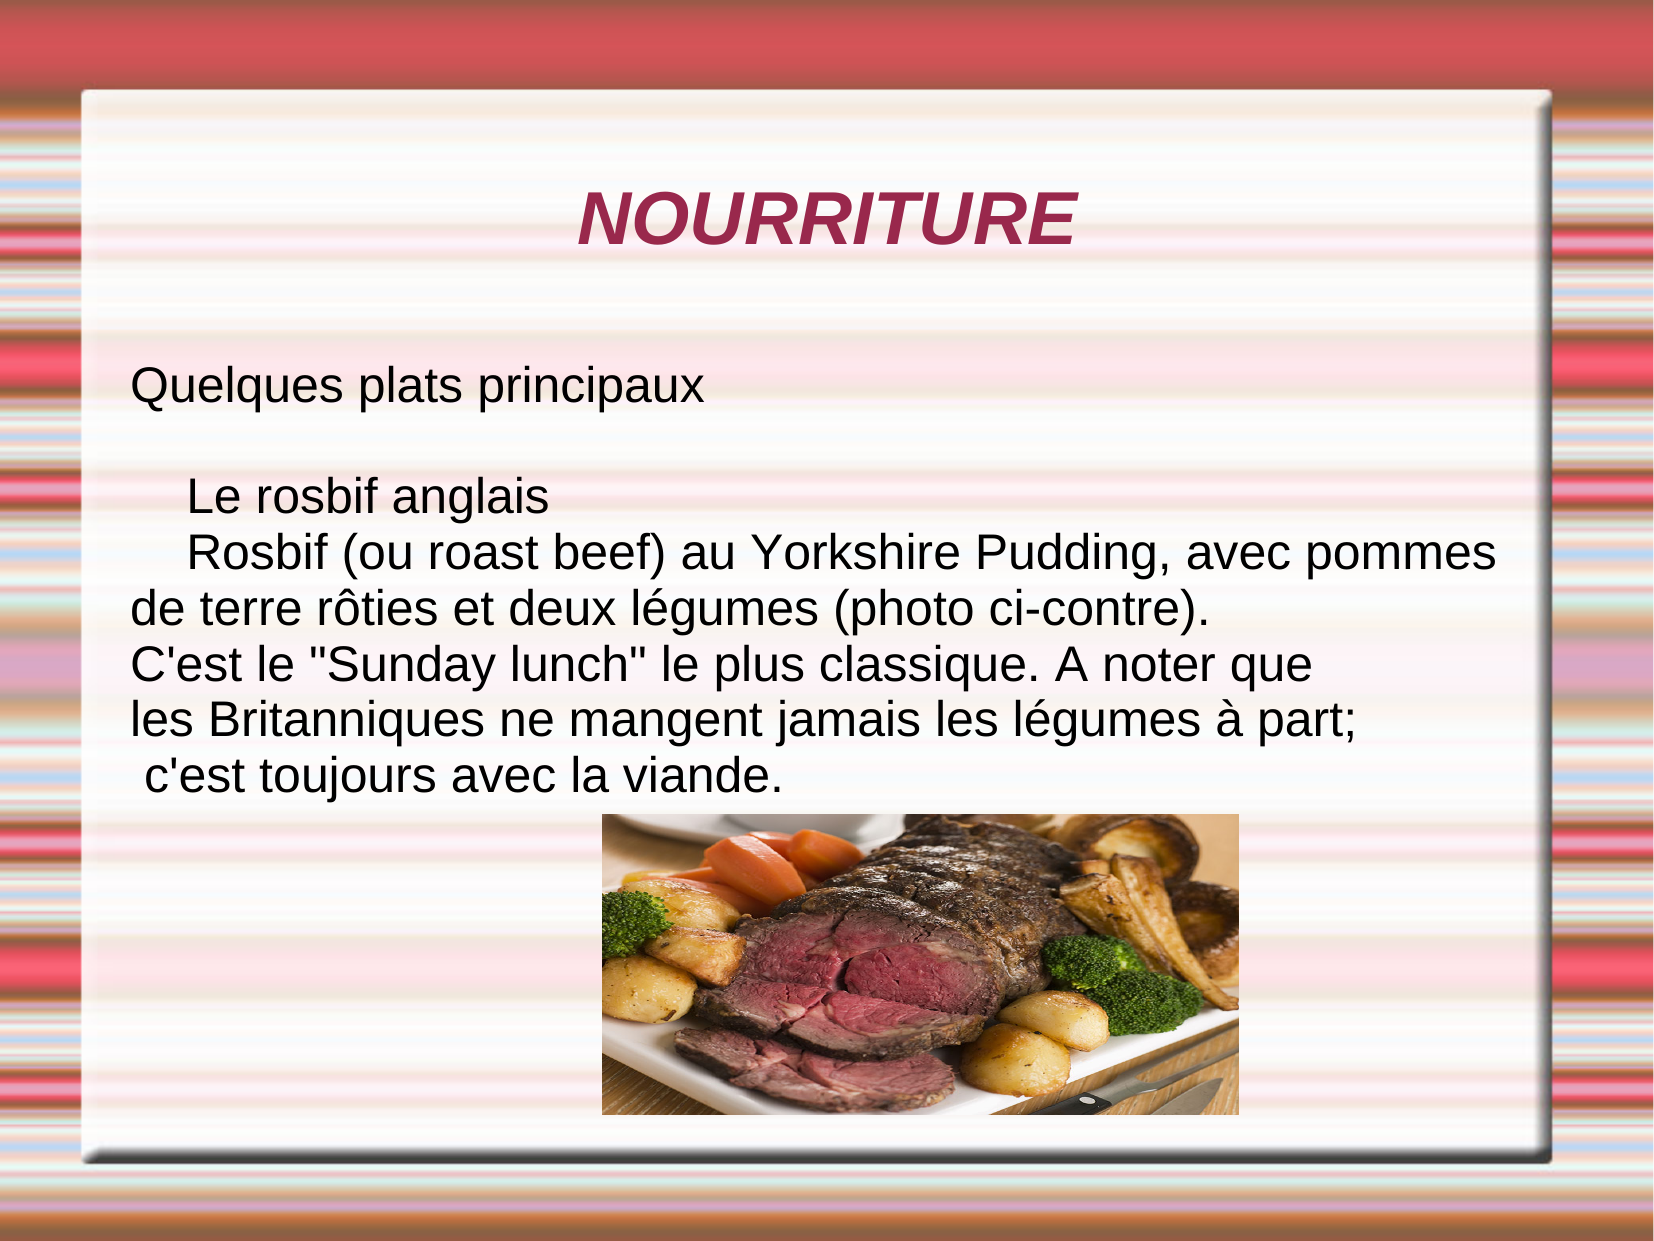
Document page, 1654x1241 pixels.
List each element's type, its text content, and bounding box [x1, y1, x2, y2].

text_box Quelques plats principaux Le rosbif anglais Rosbif (ou roast beef) au Yorkshire Pudding, avec pommes de terre rôties et deux légumes (photo ci-contre). C'est le "Sunday lunch" le plus classique. A noter que les Britanniques ne mangent jamais les légumes à part; c'est toujours avec la viande. [130, 357, 1654, 804]
picture [0, 0, 1654, 1241]
title NOURRITURE [121, 114, 1534, 322]
